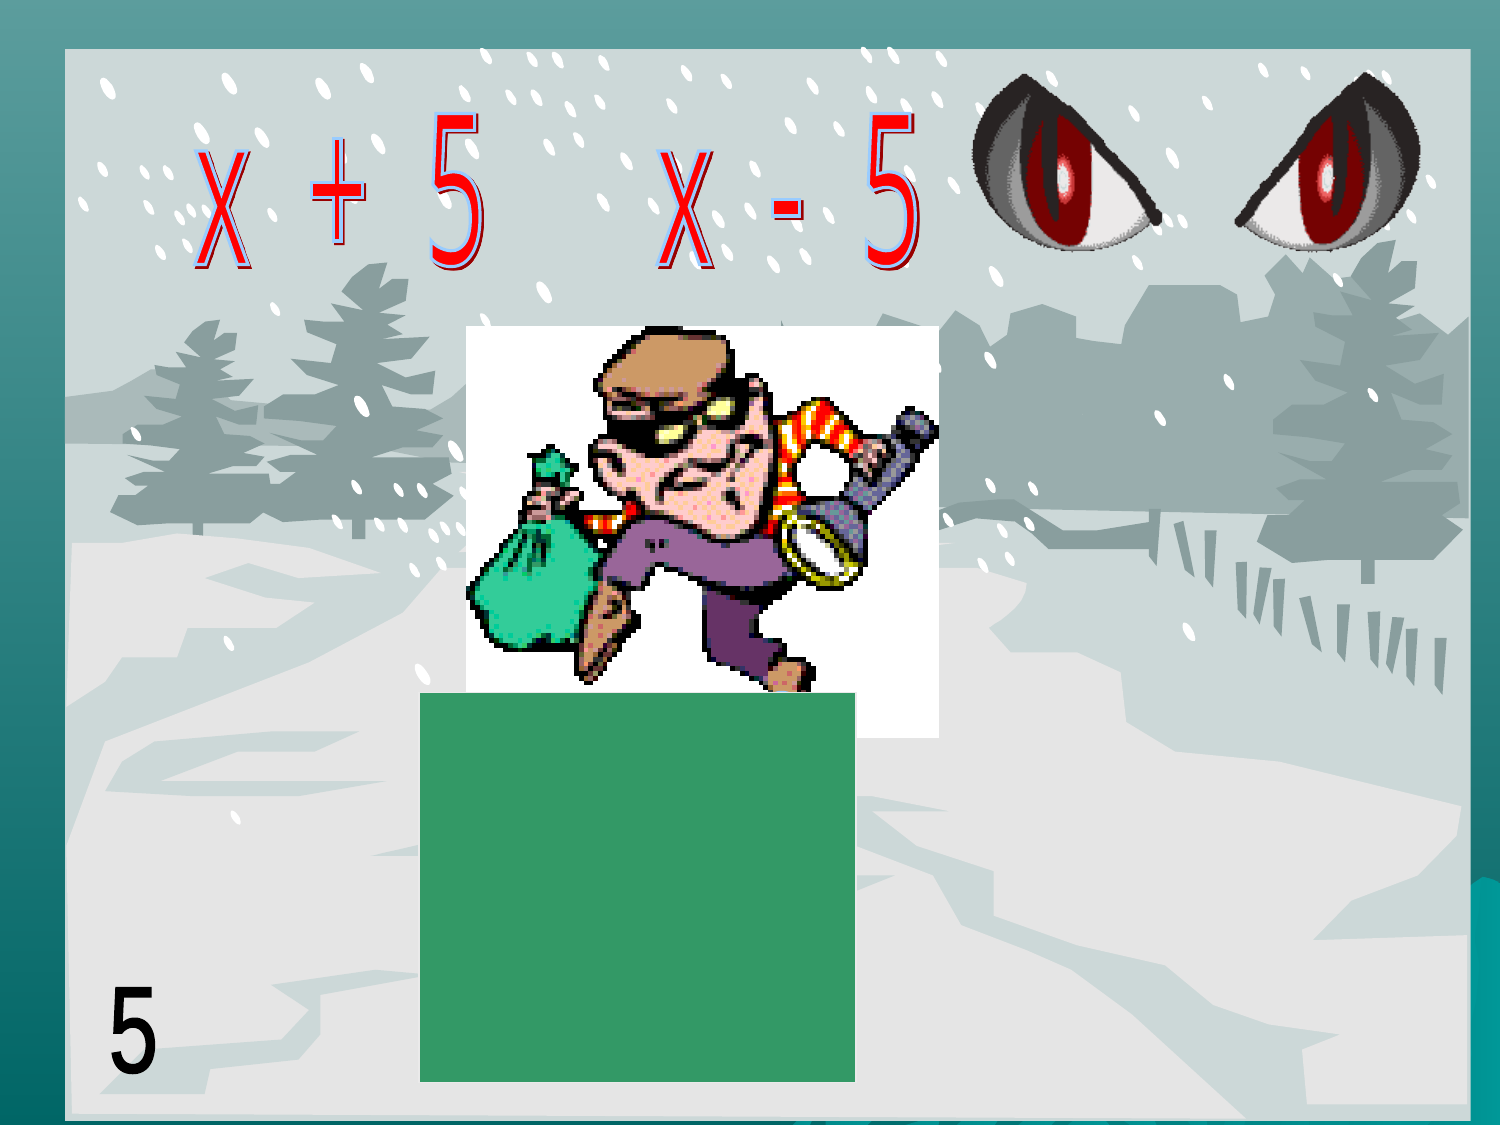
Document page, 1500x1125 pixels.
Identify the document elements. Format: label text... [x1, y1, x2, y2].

text_box х + 5 х - 5 [194, 151, 249, 265]
text_box х + 5 х - 5 [431, 113, 481, 267]
text_box х + 5 х - 5 [656, 151, 711, 265]
text_box 5 [112, 987, 155, 1074]
text_box х + 5 х - 5 [772, 199, 800, 217]
text_box [419, 692, 857, 1083]
picture [64, 45, 1471, 1121]
text_box х + 5 х - 5 [866, 113, 916, 267]
text_box х + 5 х - 5 [311, 138, 363, 242]
